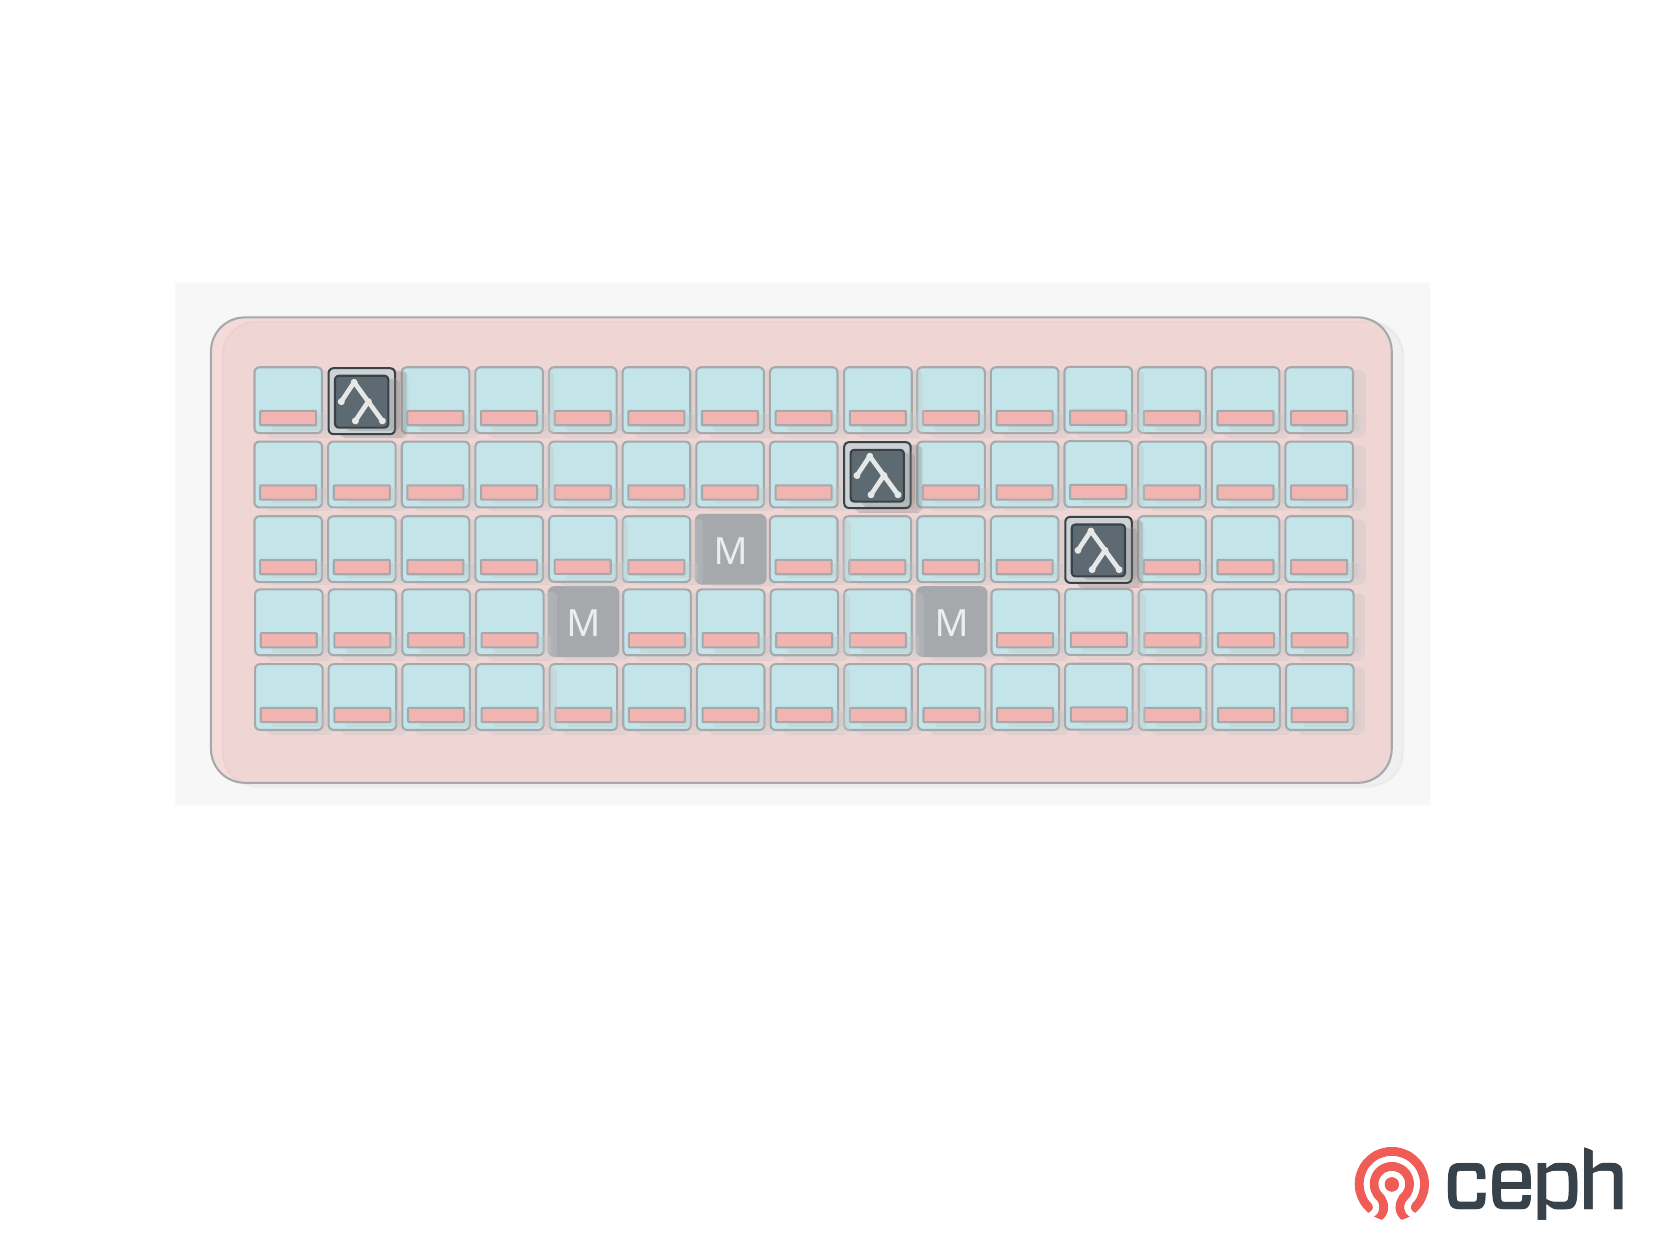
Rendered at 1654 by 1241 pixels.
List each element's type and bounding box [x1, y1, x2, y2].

text_box [175, 282, 1431, 806]
picture [1308, 1100, 1654, 1241]
